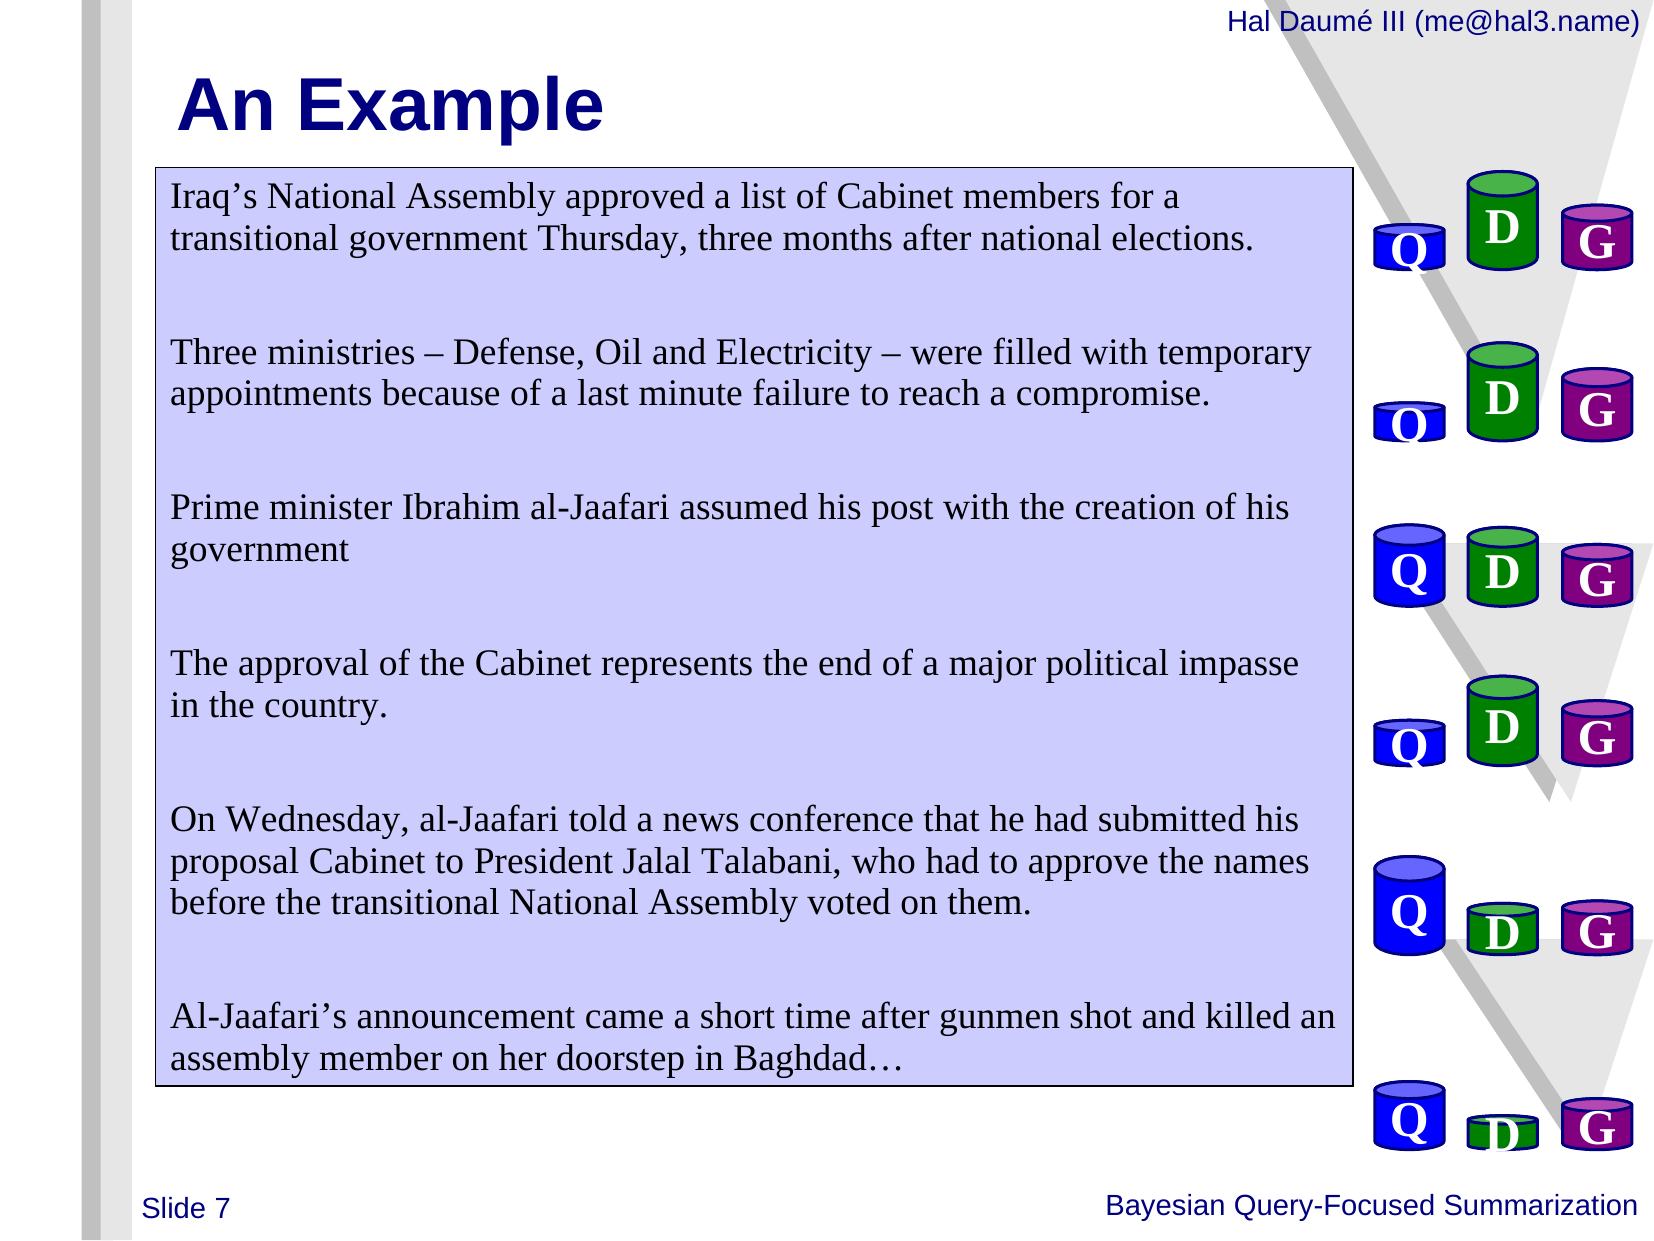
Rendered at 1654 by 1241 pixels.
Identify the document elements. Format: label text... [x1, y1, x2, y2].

text_box G [1562, 379, 1632, 441]
text_box G [1562, 1106, 1632, 1150]
text_box D [1468, 185, 1538, 270]
text_box D [1468, 689, 1538, 766]
text_box Q [1400, 236, 1417, 264]
text_box D [1497, 1125, 1510, 1148]
text_box G [1562, 710, 1632, 766]
text_box Q [1400, 413, 1417, 439]
text_box Q [1374, 408, 1401, 441]
text_box Q [1374, 231, 1411, 270]
text_box G [1562, 215, 1632, 270]
text_box D [1468, 539, 1538, 607]
text_box Q [1374, 1091, 1445, 1150]
text_box Q [1400, 732, 1417, 760]
text_box Q [1374, 536, 1445, 607]
text_box D [1468, 357, 1538, 441]
text_box D [1468, 911, 1538, 955]
text_box D [1497, 919, 1510, 946]
title An Example [176, 44, 1509, 166]
text_box G [1562, 554, 1632, 607]
text_box Q [1417, 727, 1445, 766]
text_box Q [1374, 727, 1411, 766]
text_box G [1562, 909, 1632, 955]
text_box Q [1417, 231, 1445, 270]
text_box Q [1374, 870, 1445, 955]
text_box Iraq’s National Assembly approved a list of Cabinet members for a transitional government Thursday, three months after national elections. Three ministries – Defense, Oil and Electricity – were filled with temporary appointments because of a last minute failure to reach a compromise. Prime minister Ibrahim al-Jaafari assumed his post with the creation of his government The approval of the Cabinet represents the end of a major political impasse in the country. On Wednesday, al-Jaafari told a news conference that he had submitted his proposal Cabinet to President Jalal Talabani, who had to approve the names before the transitional National Assembly voted on them. Al-Jaafari’s announcement came a short time after gunmen shot and killed an assembly member on her doorstep in Baghdad… [155, 167, 1353, 1087]
text_box D [1510, 1121, 1538, 1150]
text_box D [1468, 1121, 1489, 1149]
text_box Q [1417, 408, 1445, 441]
